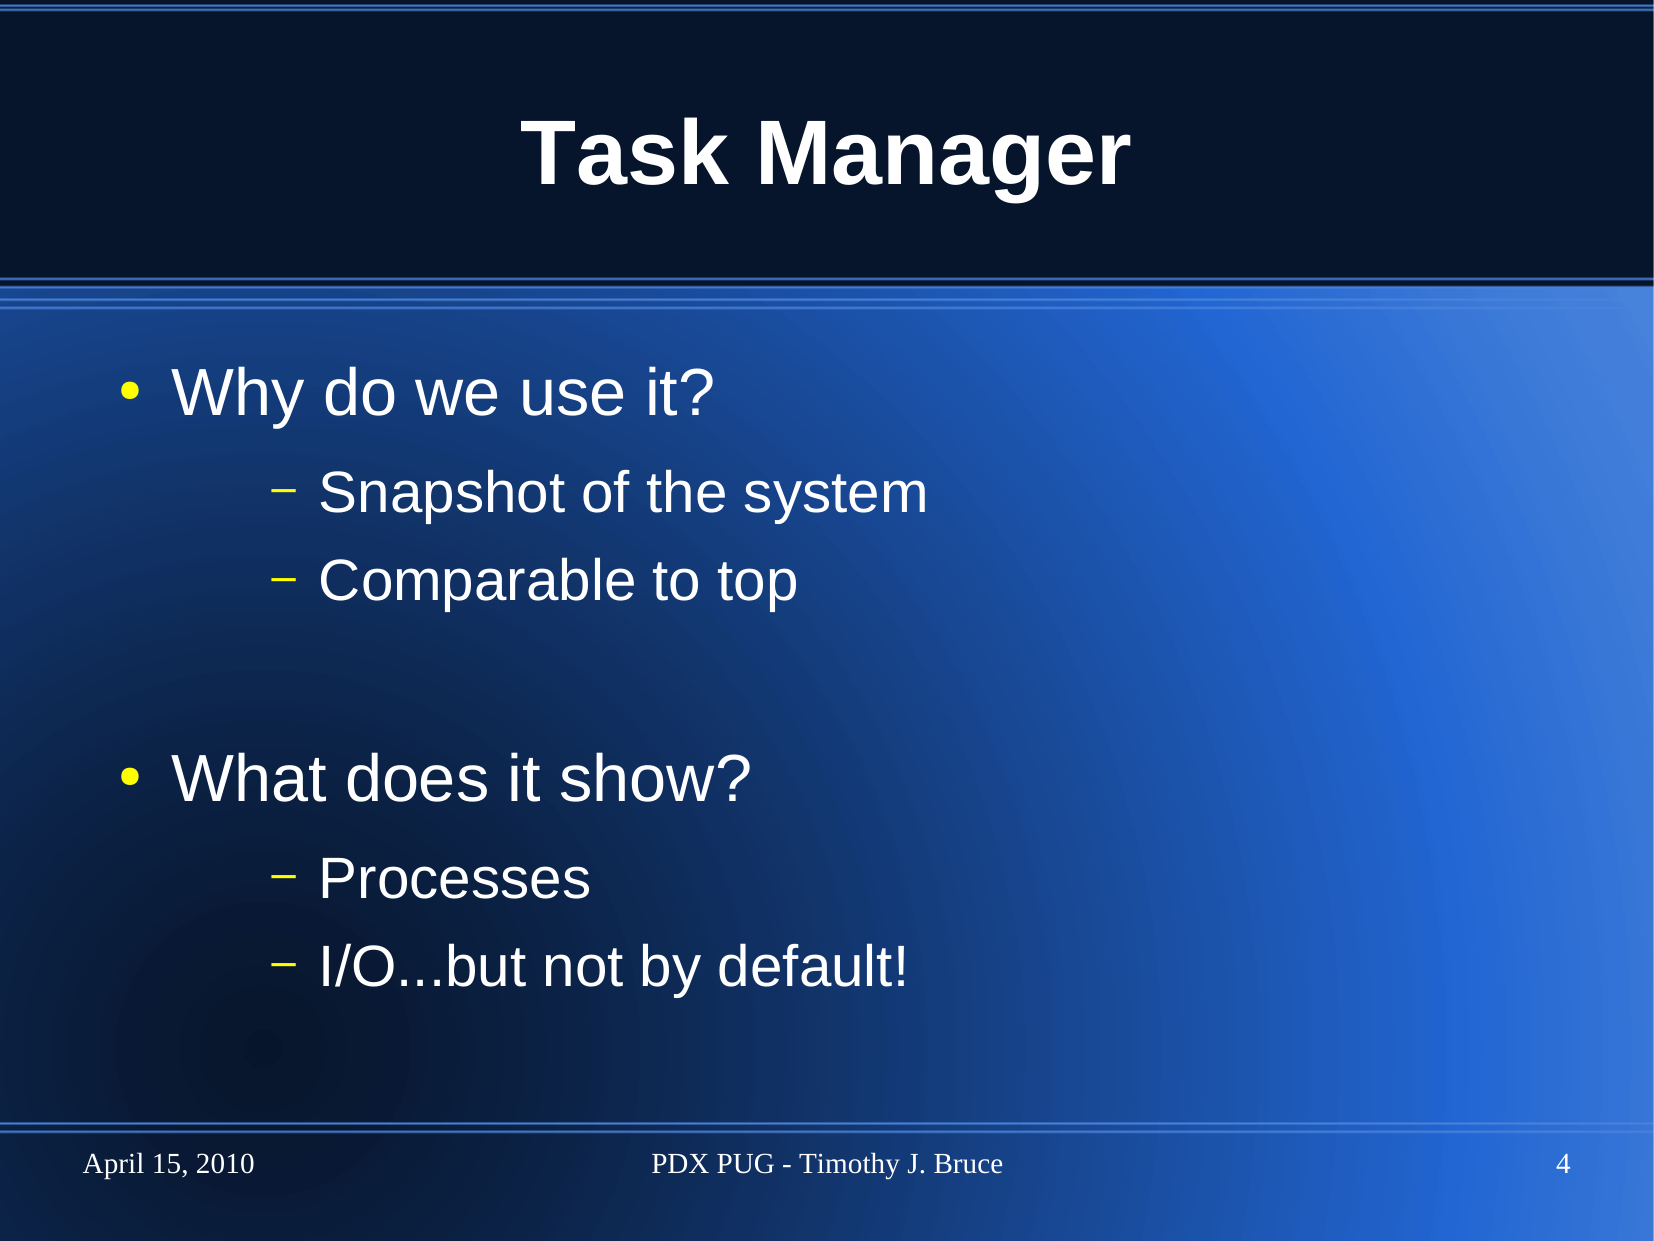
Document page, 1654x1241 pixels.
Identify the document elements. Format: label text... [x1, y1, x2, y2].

picture [0, 0, 1654, 1241]
title Task Manager [82, 49, 1571, 257]
list Why do we use it? Snapshot of the system Comparable to top What does it show? Processes I/O...but not by default! [82, 355, 1571, 1159]
